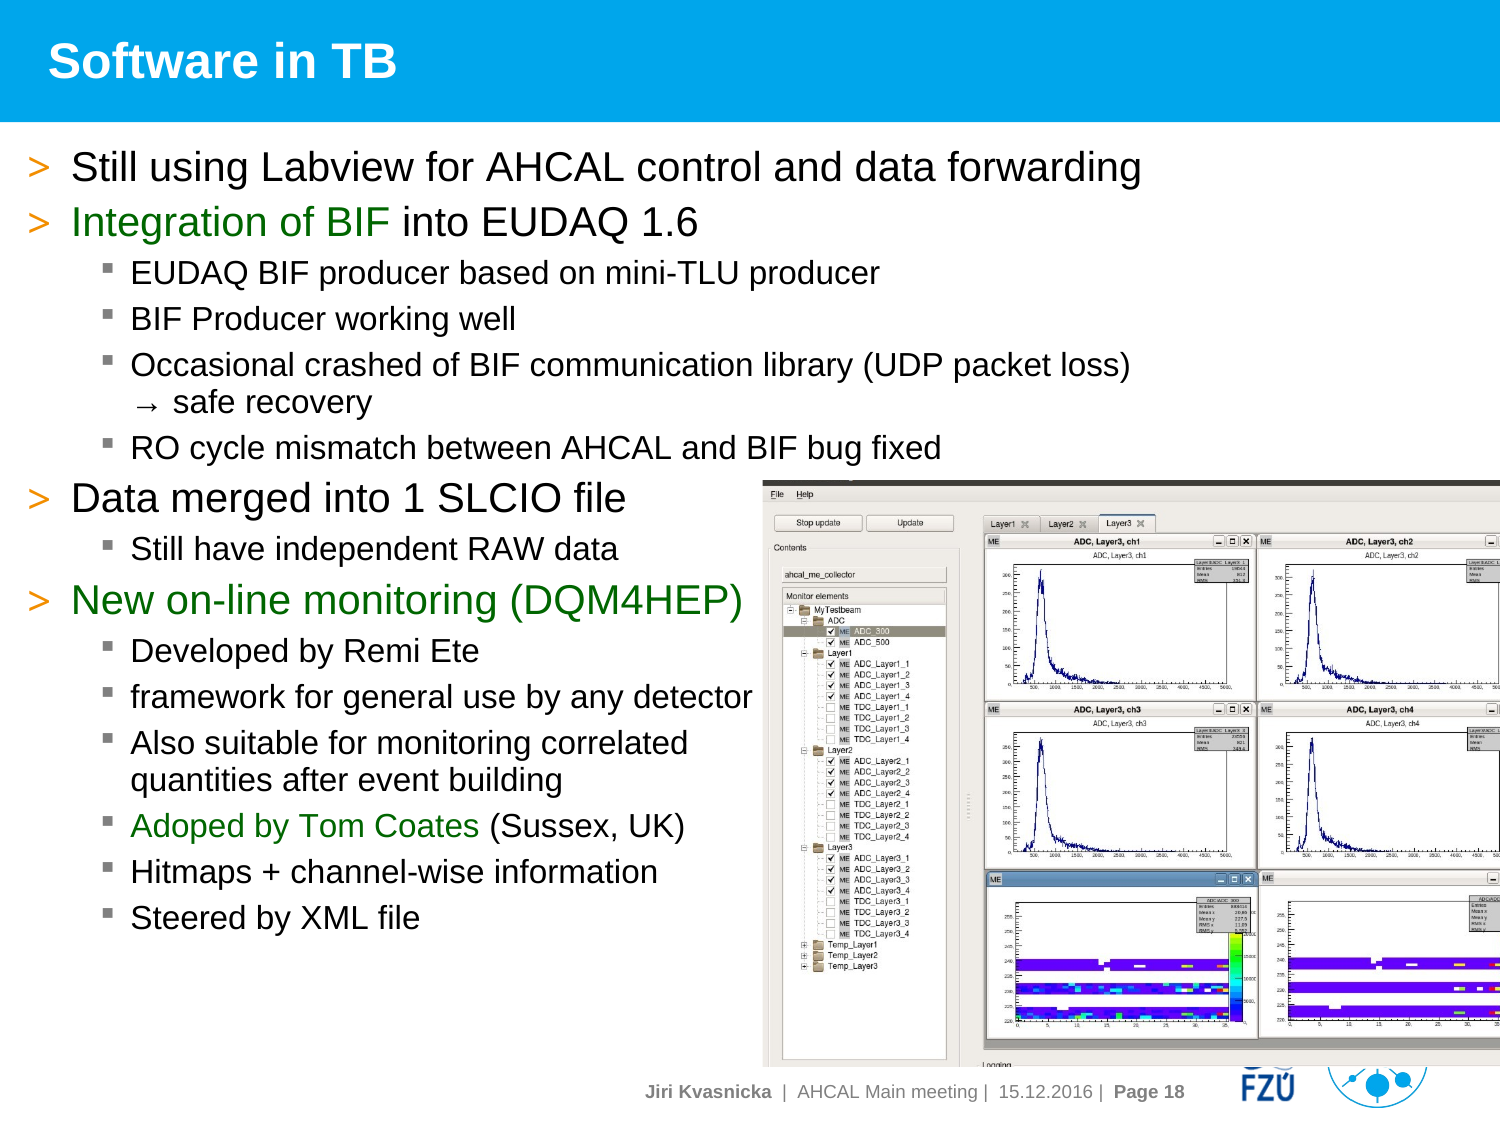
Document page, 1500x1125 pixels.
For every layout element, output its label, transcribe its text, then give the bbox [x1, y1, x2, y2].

list Still using Labview for AHCAL control and data forwarding Integration of BIF into EUDAQ 1.6 EUDAQ BIF producer based on mini-TLU producer BIF Producer working well Occasional crashed of BIF communication library (UDP packet loss) → safe recovery RO cycle mismatch between AHCAL and BIF bug fixed Data merged into 1 SLCIO file Still have independent RAW data New on-line monitoring (DQM4HEP) Developed by Remi Ete framework for general use by any detector Also suitable for monitoring correlated quantities after event building Adoped by Tom Coates (Sussex, UK) Hitmaps + channel-wise information Steered by XML file [27, 143, 1426, 1013]
title Software in TB [47, 16, 1446, 107]
picture [762, 479, 1500, 1110]
